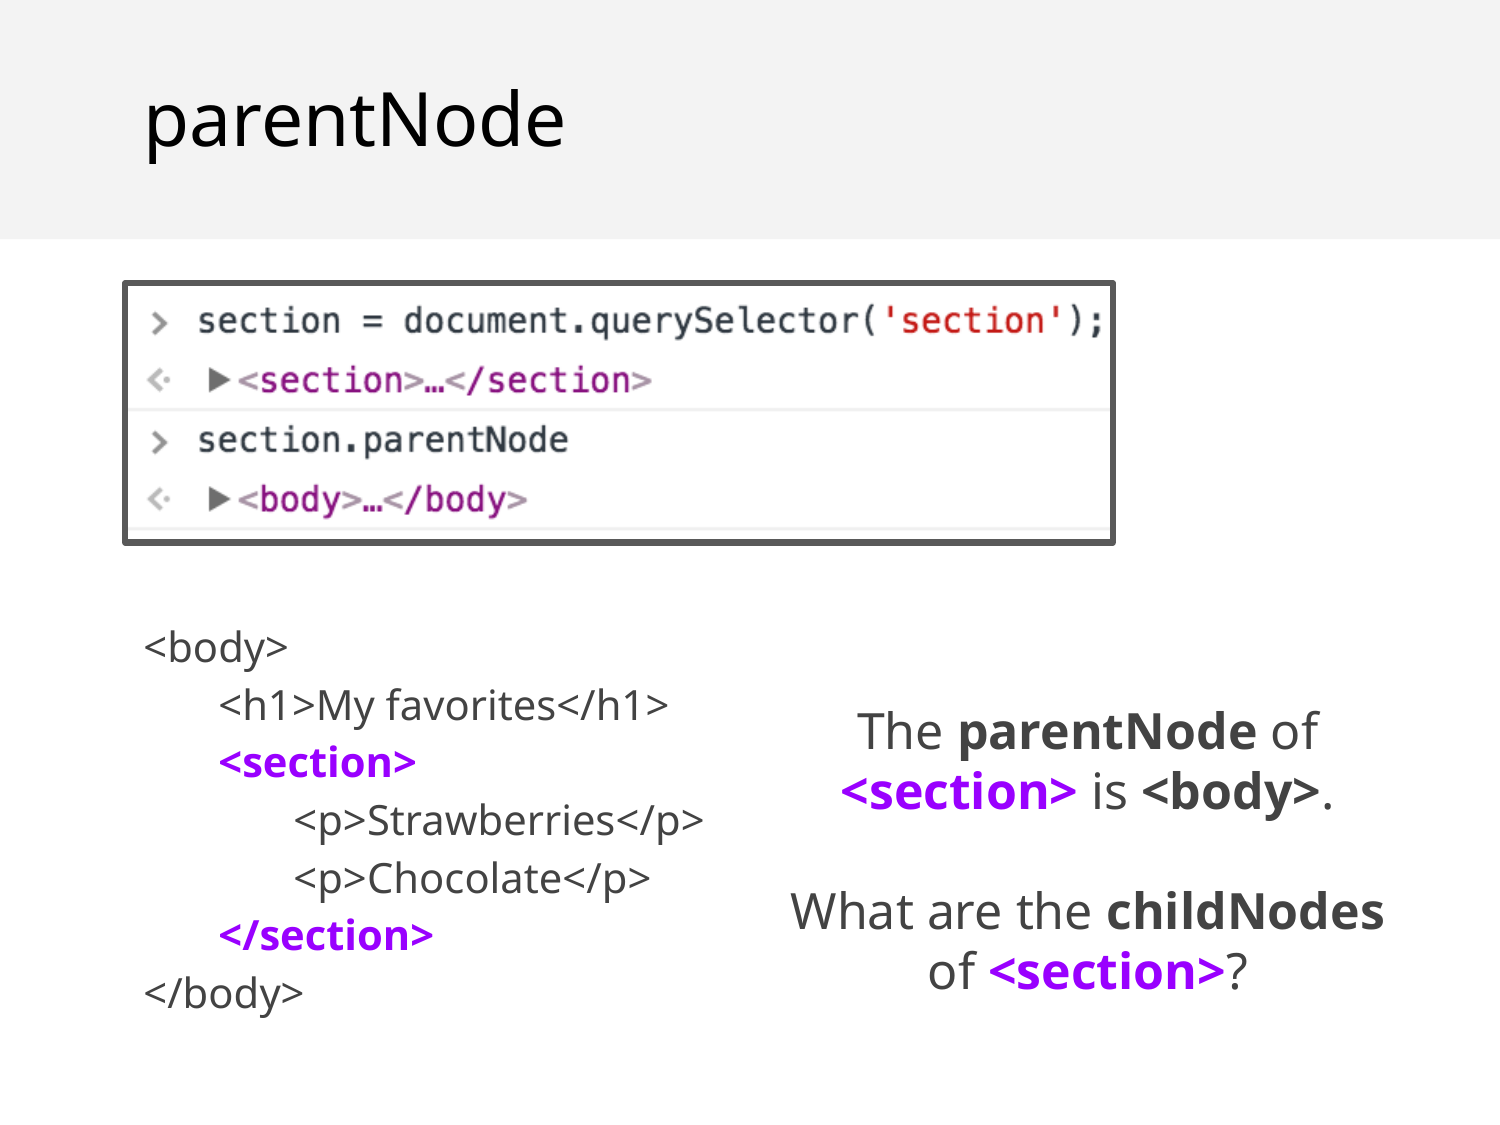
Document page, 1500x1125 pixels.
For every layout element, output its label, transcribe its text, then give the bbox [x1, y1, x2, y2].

text_box The parentNode of <section> is <body>. What are the childNodes of <section>? [770, 643, 1406, 1057]
title parentNode [128, 56, 1372, 183]
picture [128, 286, 1110, 540]
list <body> <h1>My favorites</h1> <section> <p>Strawberries</p> <p>Chocolate</p> </section> </body> [128, 598, 813, 1029]
